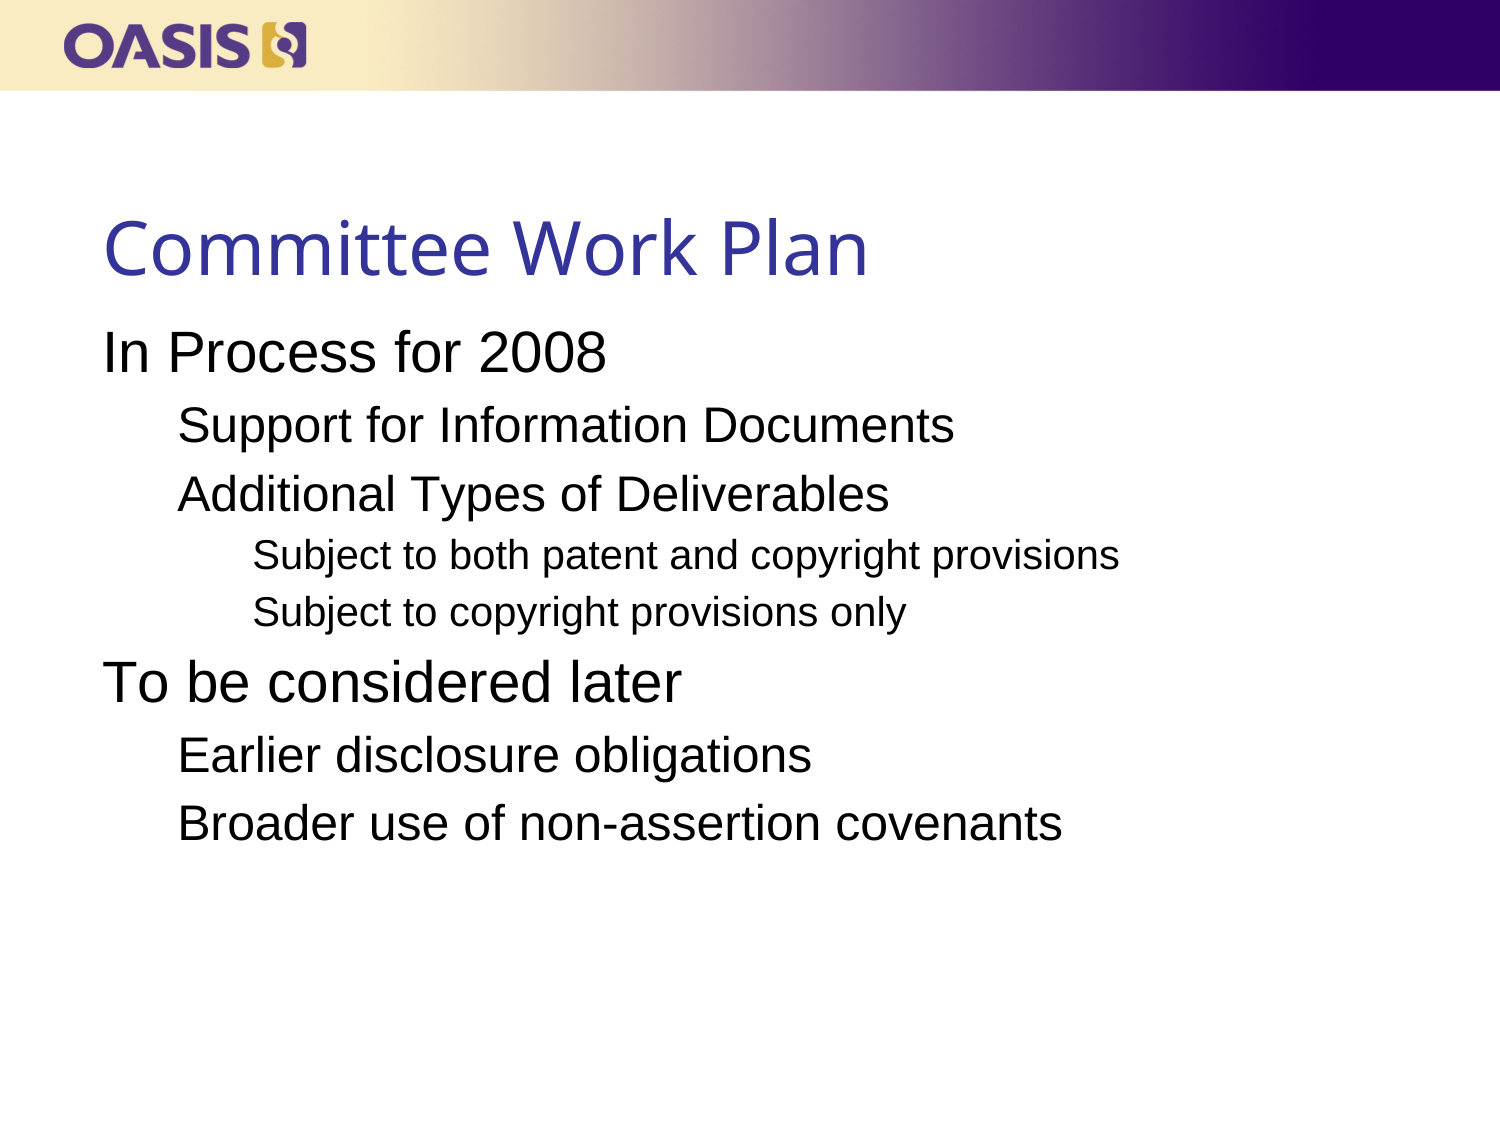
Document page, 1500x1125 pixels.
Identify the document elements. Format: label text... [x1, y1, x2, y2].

list In Process for 2008 Support for Information Documents Additional Types of Deliverables Subject to both patent and copyright provisions Subject to copyright provisions only To be considered later Earlier disclosure obligations Broader use of non-assertion covenants [87, 312, 1263, 997]
title Committee Work Plan [87, 112, 1238, 300]
picture [0, 0, 1500, 1125]
